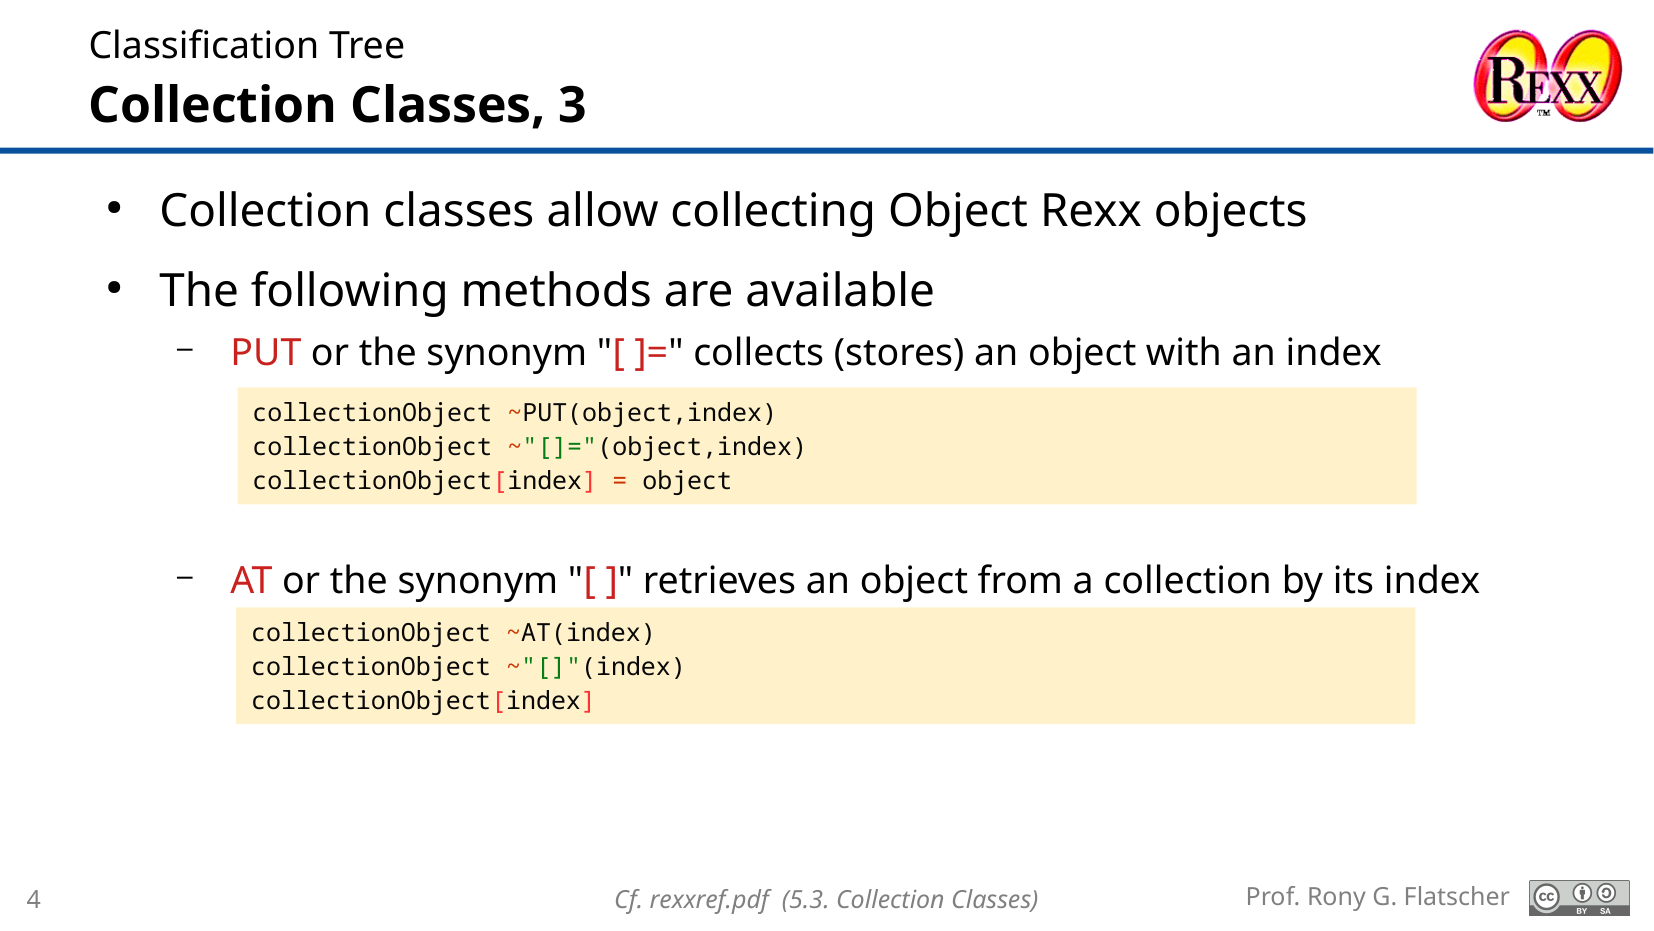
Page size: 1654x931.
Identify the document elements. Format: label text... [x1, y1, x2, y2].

title Collection Classes, 3 [29, 59, 1654, 148]
list Collection classes allow collecting Object Rexx objects The following methods are available PUT or the synonym "[ ]=" collects (stores) an object with an index AT or the synonym "[ ]" retrieves an object from a collection by its index [88, 177, 1577, 857]
text_box collectionObject ~PUT(object,index) collectionObject ~"[]="(object,index) collectionObject[index] = object [237, 387, 1417, 501]
title Classification Tree [29, 0, 1654, 59]
text_box collectionObject ~AT(index) collectionObject ~"[]"(index) collectionObject[index] [236, 607, 1416, 721]
text_box Cf. rexxref.pdf (5.3. Collection Classes) [0, 874, 1654, 922]
